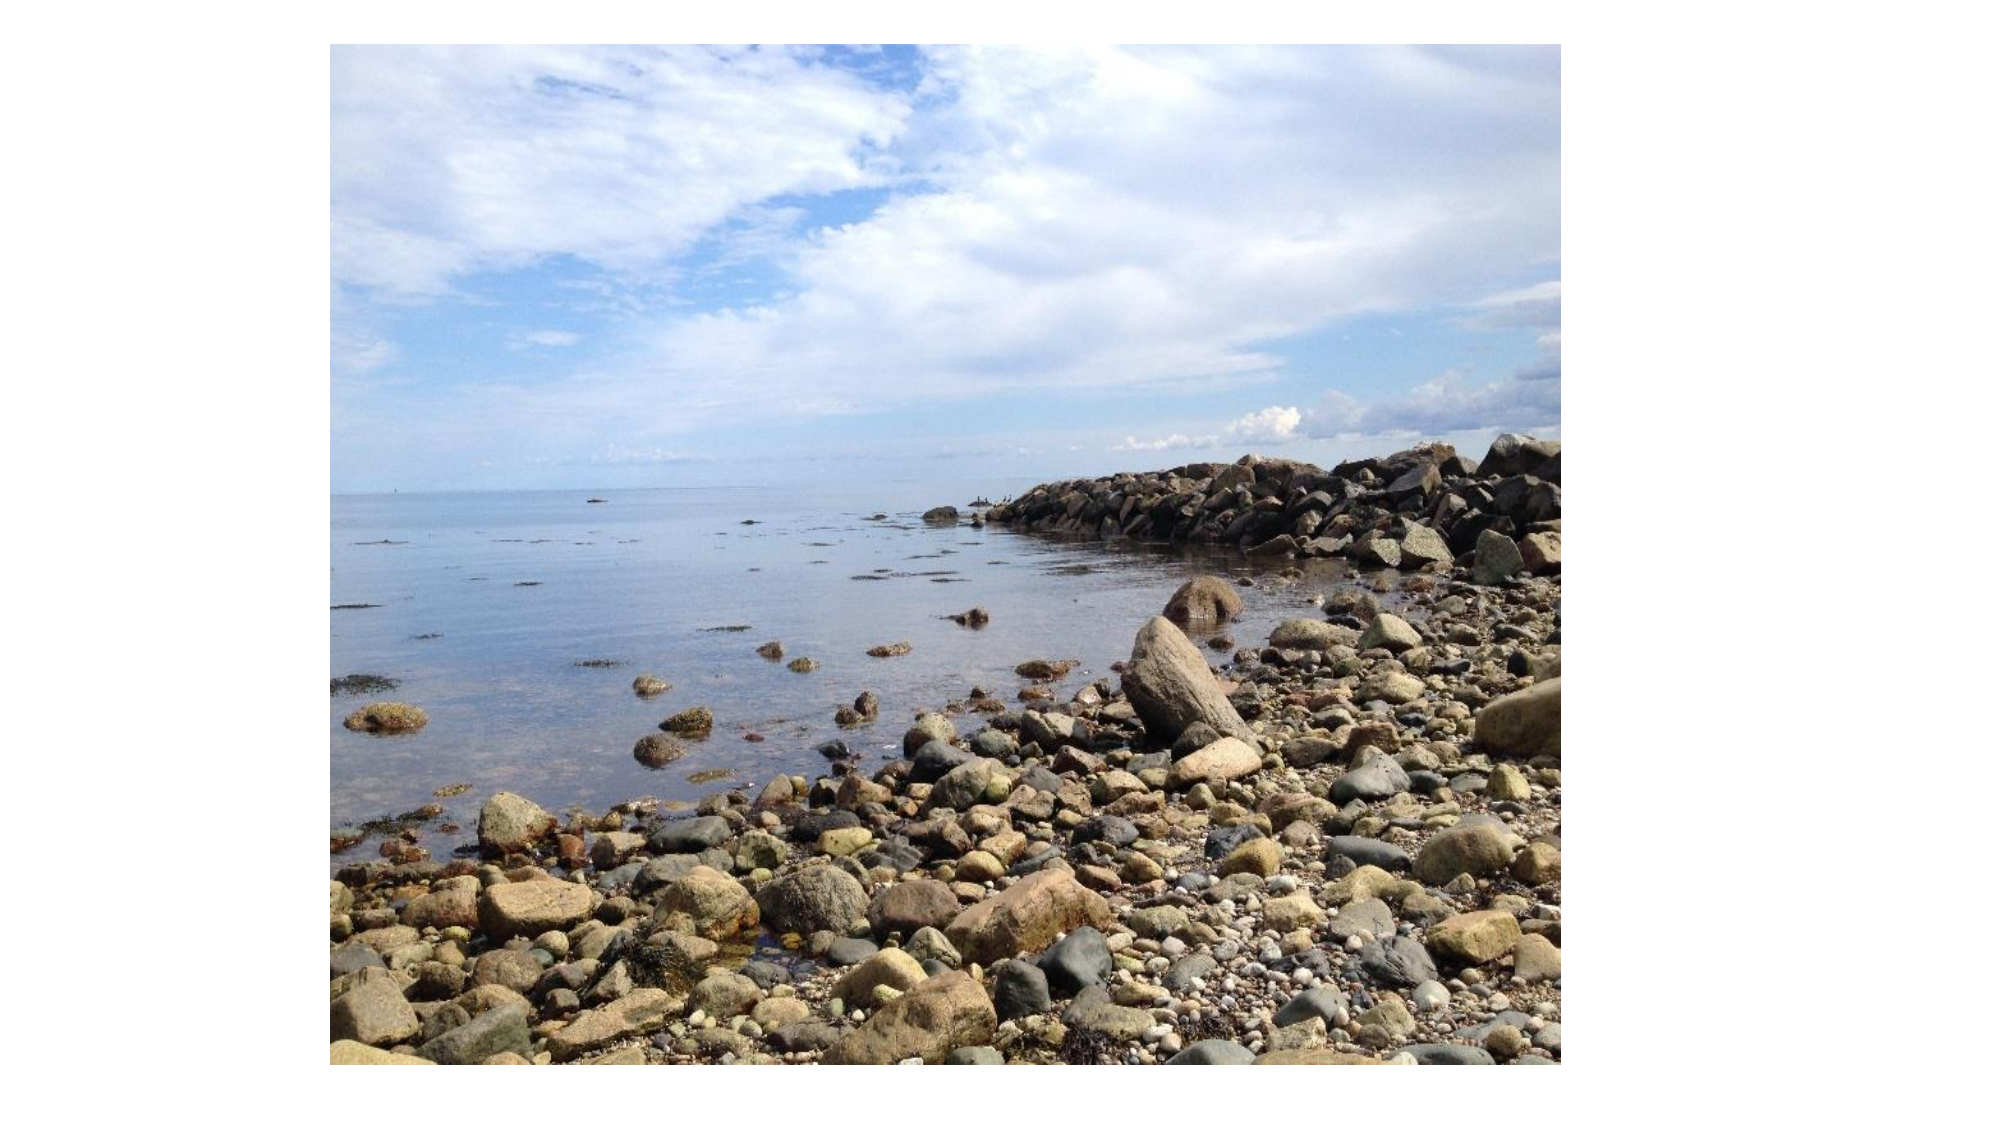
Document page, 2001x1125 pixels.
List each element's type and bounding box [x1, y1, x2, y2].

picture [330, 44, 1561, 1066]
